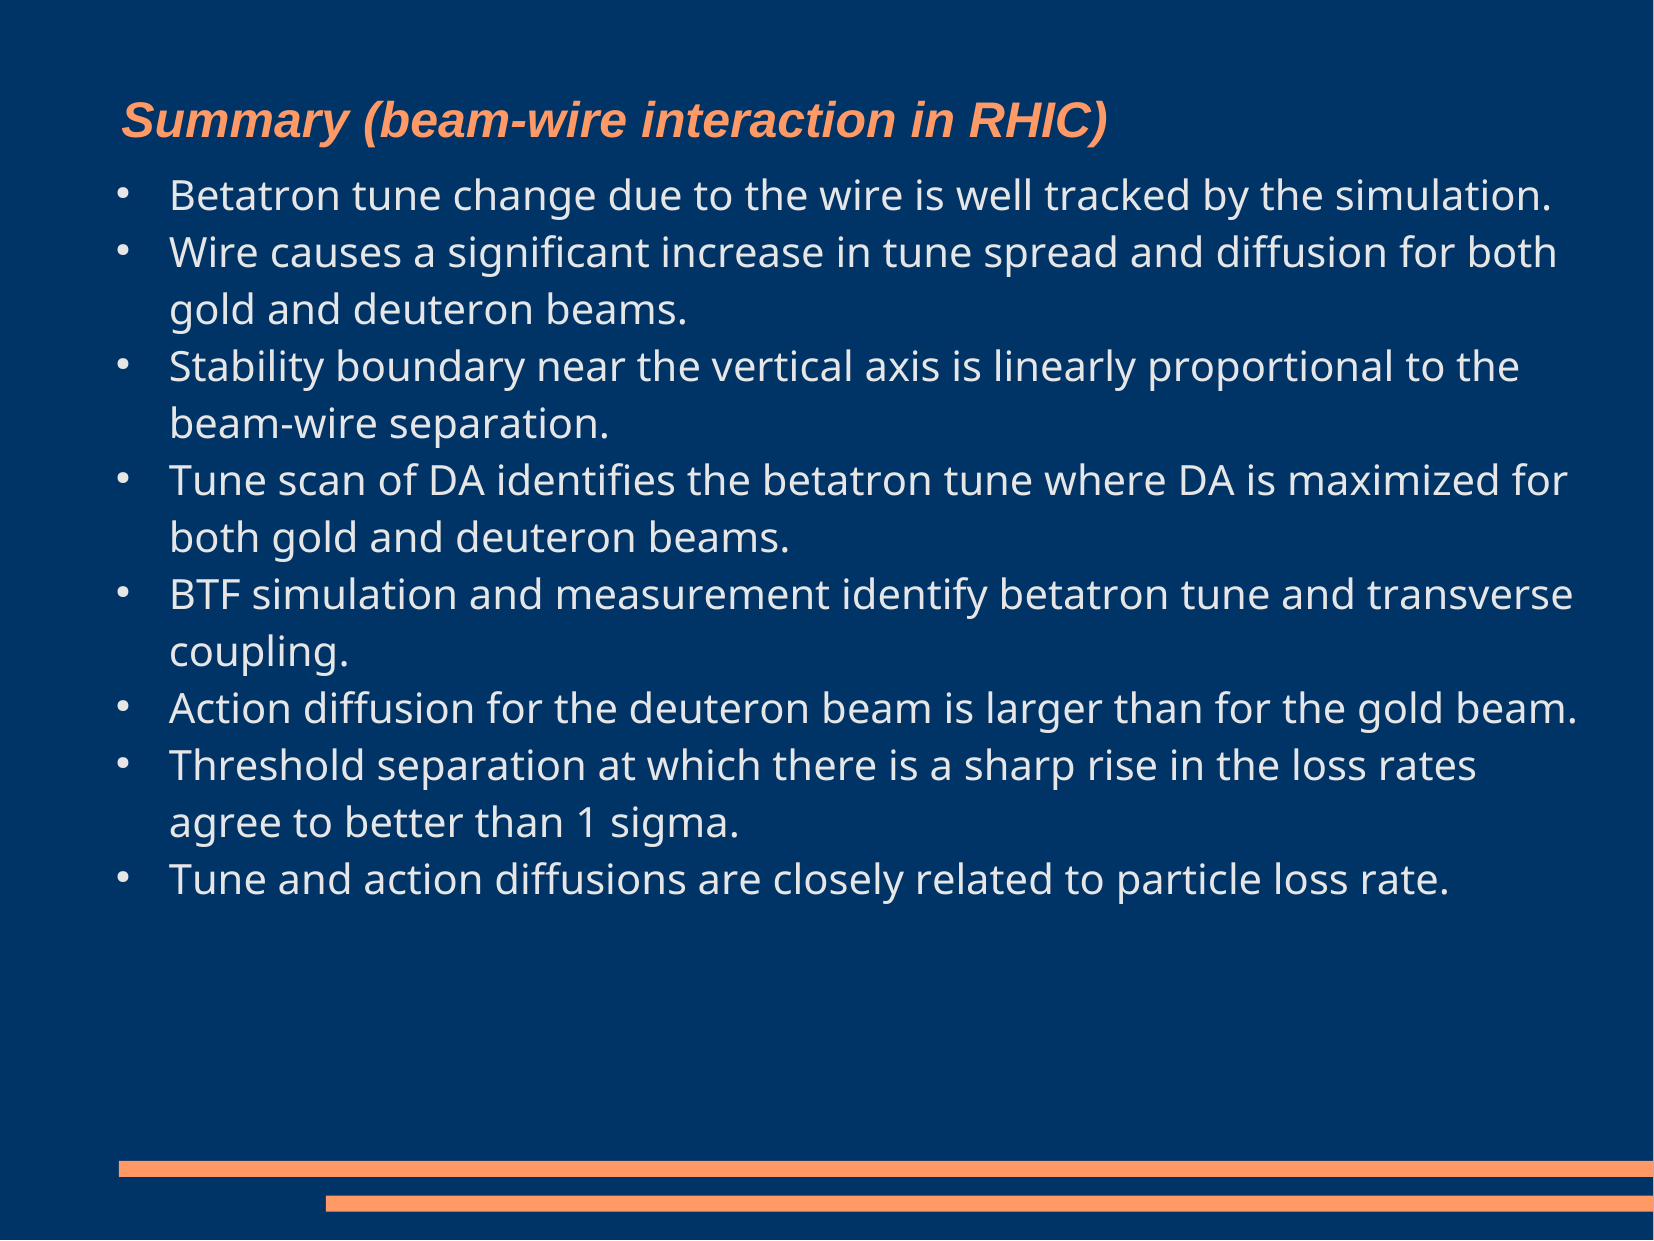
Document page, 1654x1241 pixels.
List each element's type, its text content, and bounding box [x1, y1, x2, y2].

title Summary (beam-wire interaction in RHIC) [121, 53, 1534, 165]
list Betatron tune change due to the wire is well tracked by the simulation. Wire causes a significant increase in tune spread and diffusion for both gold and deuteron beams. Stability boundary near the vertical axis is linearly proportional to the beam-wire separation. Tune scan of DA identifies the betatron tune where DA is maximized for both gold and deuteron beams. BTF simulation and measurement identify betatron tune and transverse coupling. Action diffusion for the deuteron beam is larger than for the gold beam. Threshold separation at which there is a sharp rise in the loss rates agree to better than 1 sigma. Tune and action diffusions are closely related to particle loss rate. [97, 165, 1589, 1059]
